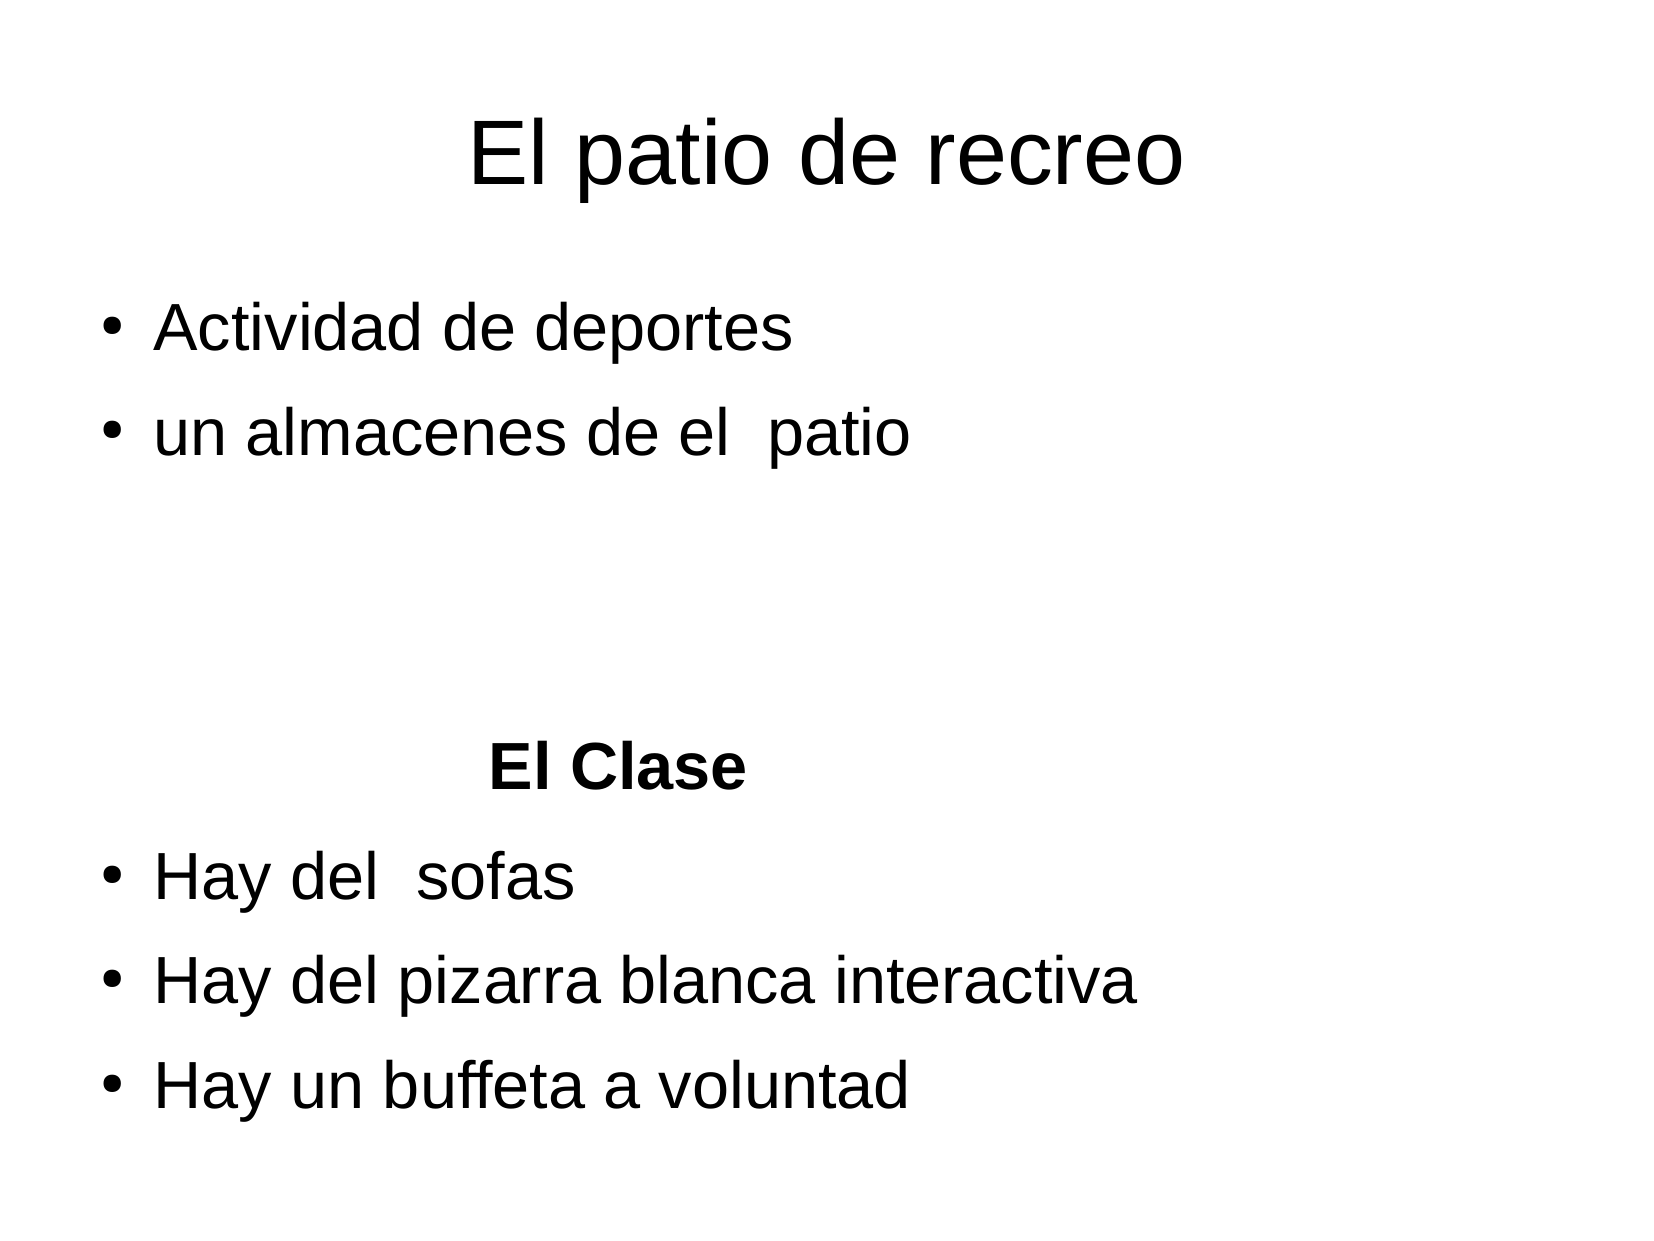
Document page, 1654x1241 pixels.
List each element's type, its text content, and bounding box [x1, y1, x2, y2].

list Actividad de deportes un almacenes de el patio El Clase Hay del sofas Hay del pizarra blanca interactiva Hay un buffeta a voluntad [82, 290, 1571, 1227]
title El patio de recreo [82, 49, 1571, 257]
